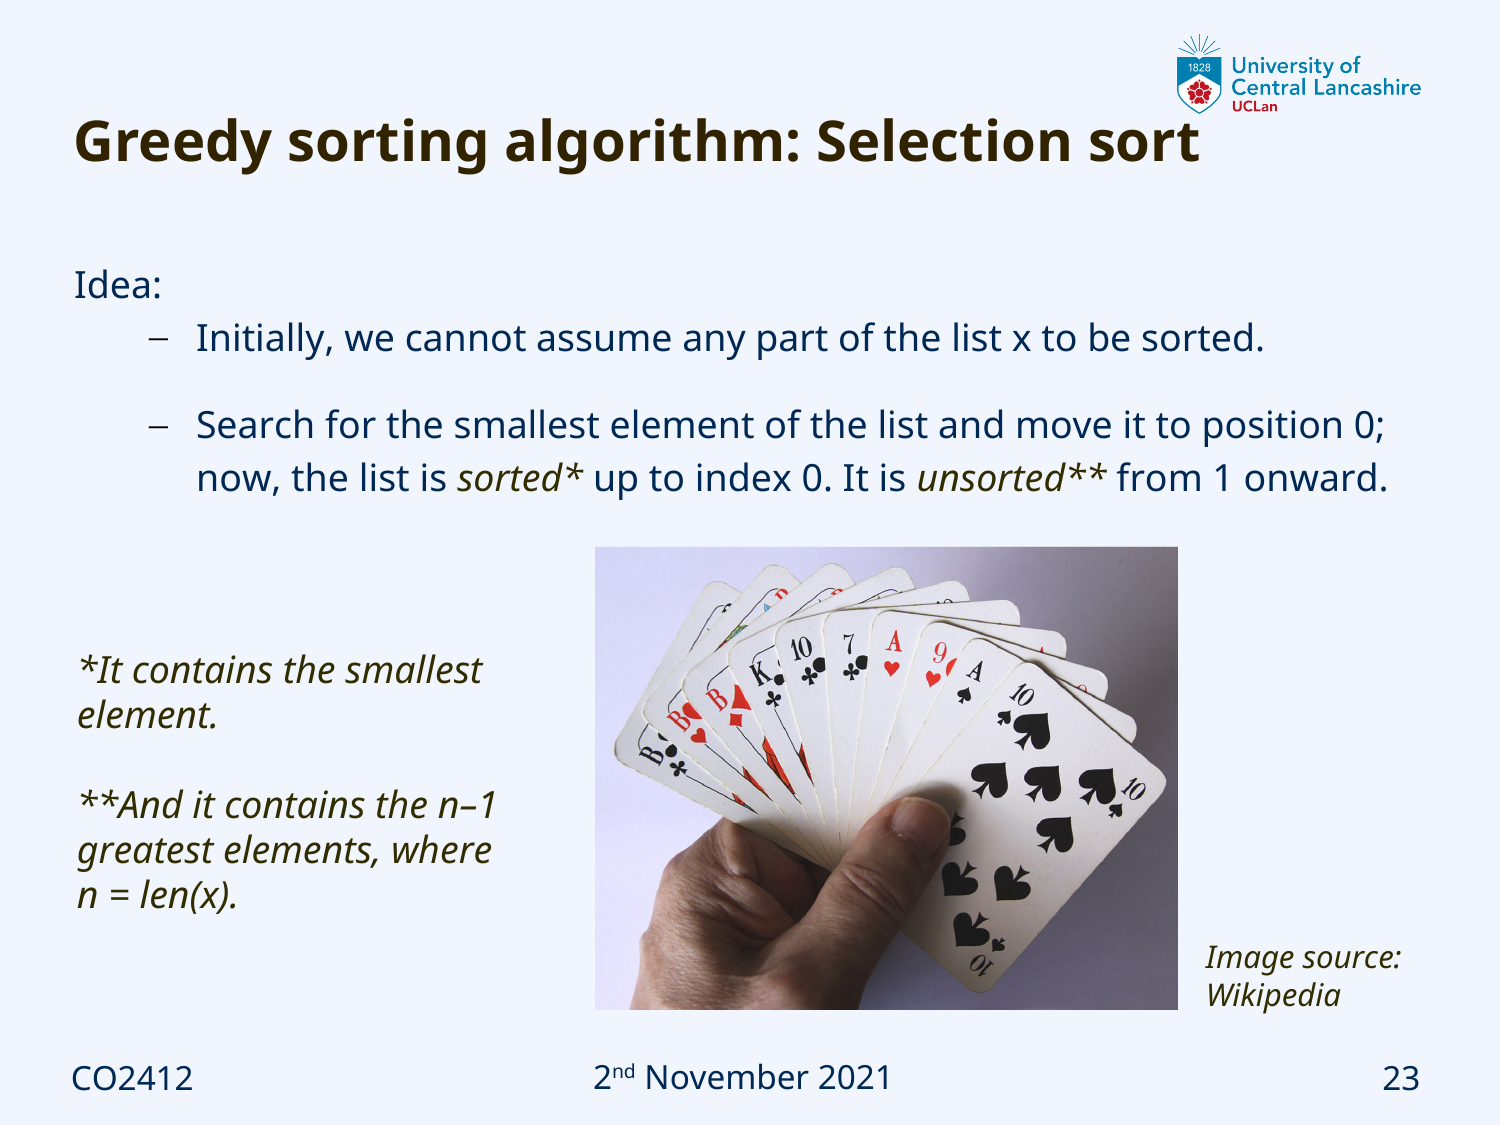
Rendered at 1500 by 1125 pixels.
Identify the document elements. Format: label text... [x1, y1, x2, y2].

picture [594, 546, 1178, 1010]
text_box Image source: Wikipedia [1191, 930, 1440, 1020]
text_box *It contains the smallest element. **And it contains the n–1 greatest elements, where n = len(x). [62, 638, 516, 924]
text_box Idea: Initially, we cannot assume any part of the list x to be sorted. Search for the smallest element of the list and move it to position 0; now, the list is sorted* up to index 0. It is unsorted** from 1 onward. [59, 246, 1435, 559]
picture [1177, 34, 1421, 93]
title Greedy sorting algorithm: Selection sort [58, 93, 1475, 186]
